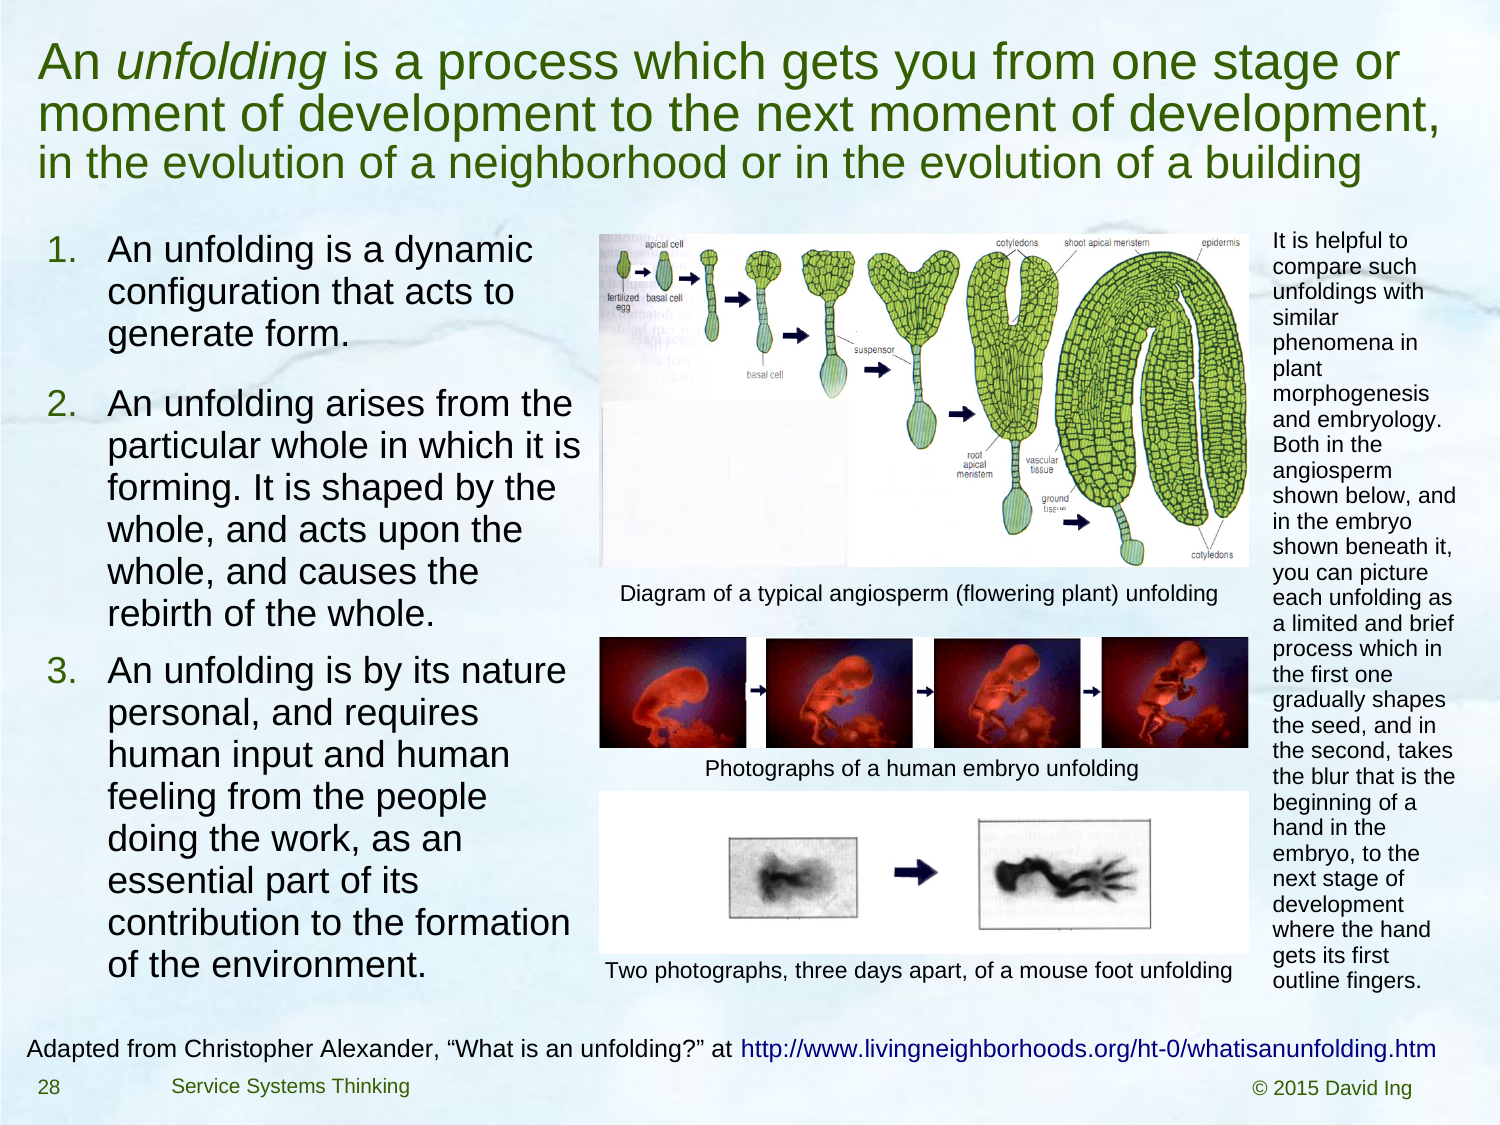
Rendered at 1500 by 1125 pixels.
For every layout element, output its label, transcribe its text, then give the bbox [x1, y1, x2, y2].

text_box Photographs of a human embryo unfolding [690, 748, 1159, 790]
title An unfolding is a process which gets you from one stage or moment of development to the next moment of development, in the evolution of a neighborhood or in the evolution of a building [37, 37, 1463, 195]
text_box It is helpful to compare such unfoldings with similar phenomena in plant morphogenesis and embryology. Both in the angiosperm shown below, and in the embryo shown beneath it, you can picture each unfolding as a limited and brief process which in the first one gradually shapes the seed, and in the second, takes the blur that is the beginning of a hand in the embryo, to the next stage of development where the hand gets its first outline fingers. [1257, 220, 1477, 1017]
table_cell 3. [8, 642, 93, 993]
text_box Adapted from Christopher Alexander, “What is an unfolding?” at http://www.livingneighborhoods.org/ht-0/whatisanunfolding.htm [11, 1027, 1477, 1071]
table_cell An unfolding arises from the particular whole in which it is forming. It is shaped by the whole, and acts upon the whole, and causes the rebirth of the whole. [93, 375, 602, 642]
table_cell 2. [8, 375, 93, 642]
picture [0, 0, 1500, 1125]
table_header An unfolding is a dynamic configuration that acts to generate form. [93, 221, 602, 375]
table_cell An unfolding is by its nature personal, and requires human input and human feeling from the people doing the work, as an essential part of its contribution to the formation of the environment. [93, 642, 602, 993]
text_box Two photographs, three days apart, of a mouse foot unfolding [590, 949, 1258, 991]
text_box Diagram of a typical angiosperm (flowering plant) unfolding [605, 573, 1243, 615]
table_header 1. [8, 221, 93, 375]
